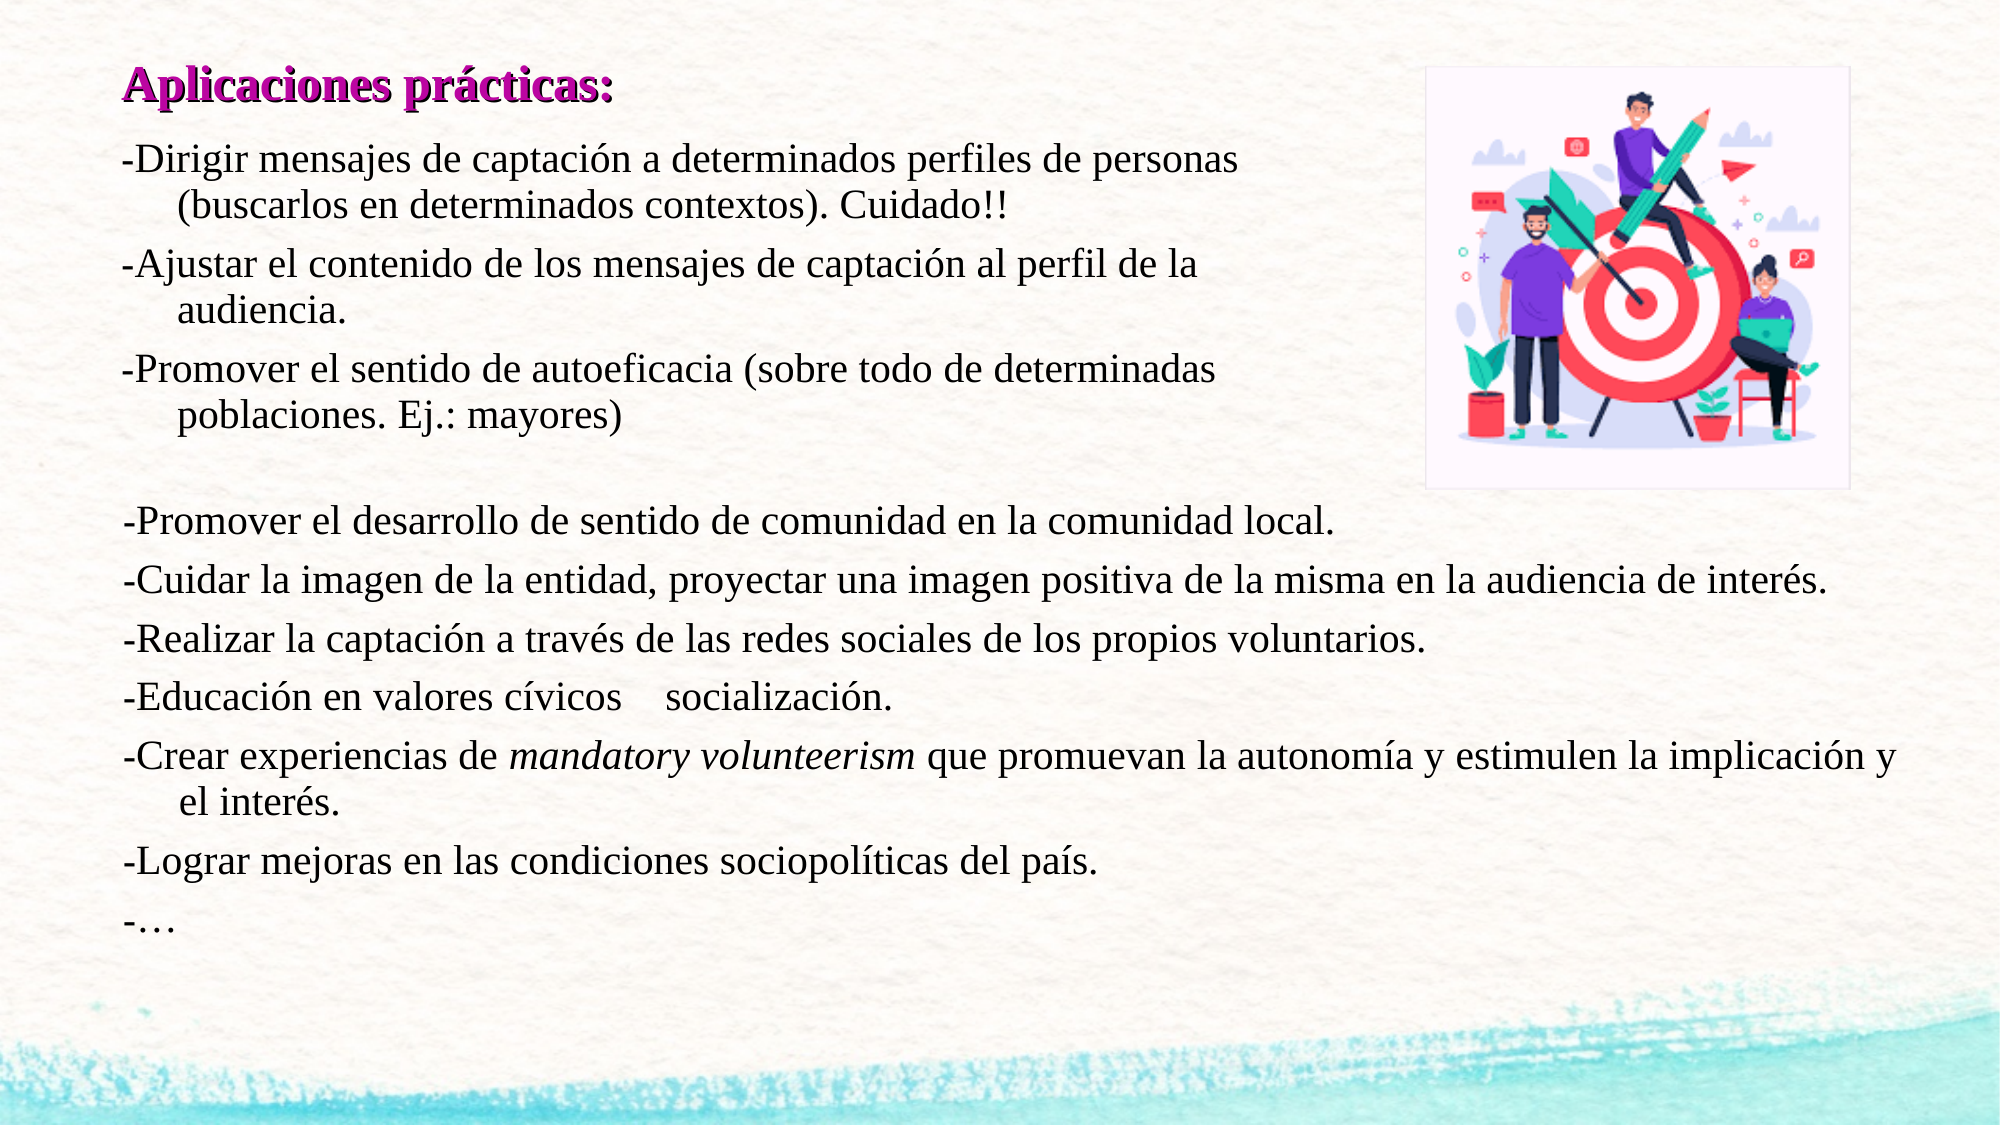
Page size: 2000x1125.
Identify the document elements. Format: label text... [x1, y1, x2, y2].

picture [0, 0, 2000, 1125]
text_box Aplicaciones prácticas: Dirigir mensajes de captación a determinados perfiles de personas (buscarlos en determinados contextos). Cuidado!! Ajustar el contenido de los mensajes de captación al perfil de la audiencia. Promover el sentido de autoeficacia (sobre todo de determinadas poblaciones. Ej.: mayores) [106, 48, 1343, 491]
text_box Promover el desarrollo de sentido de comunidad en la comunidad local. Cuidar la imagen de la entidad, proyectar una imagen positiva de la misma en la audiencia de interés. Realizar la captación a través de las redes sociales de los propios voluntarios. Educación en valores cívicos socialización. Crear experiencias de mandatory volunteerism que promuevan la autonomía y estimulen la implicación y el interés. Lograr mejoras en las condiciones sociopolíticas del país. … [108, 490, 1939, 1125]
